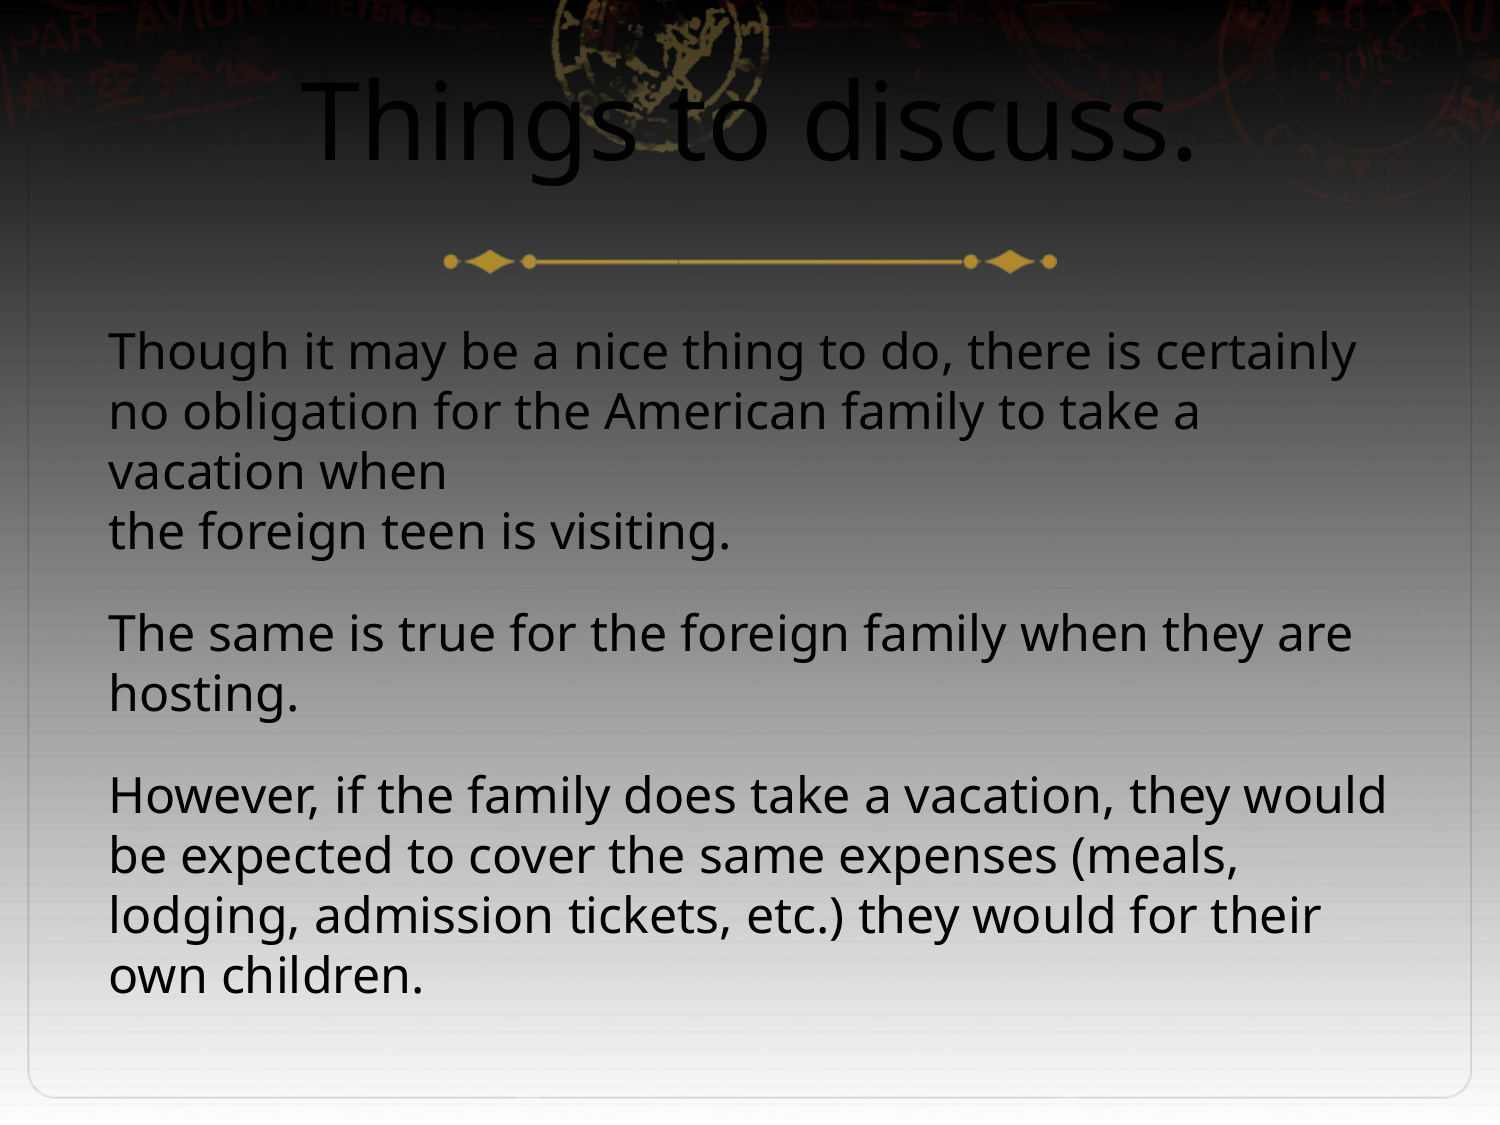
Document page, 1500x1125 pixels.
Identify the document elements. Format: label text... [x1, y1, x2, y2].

title Things to discuss. [93, 45, 1407, 233]
list Though it may be a nice thing to do, there is certainly no obligation for the American family to take a vacation when the foreign teen is visiting. The same is true for the foreign family when they are hosting. However, if the family does take a vacation, they would be expected to cover the same expenses (meals, lodging, admission tickets, etc.) they would for their own children. [93, 312, 1407, 988]
picture [0, 0, 1500, 1125]
